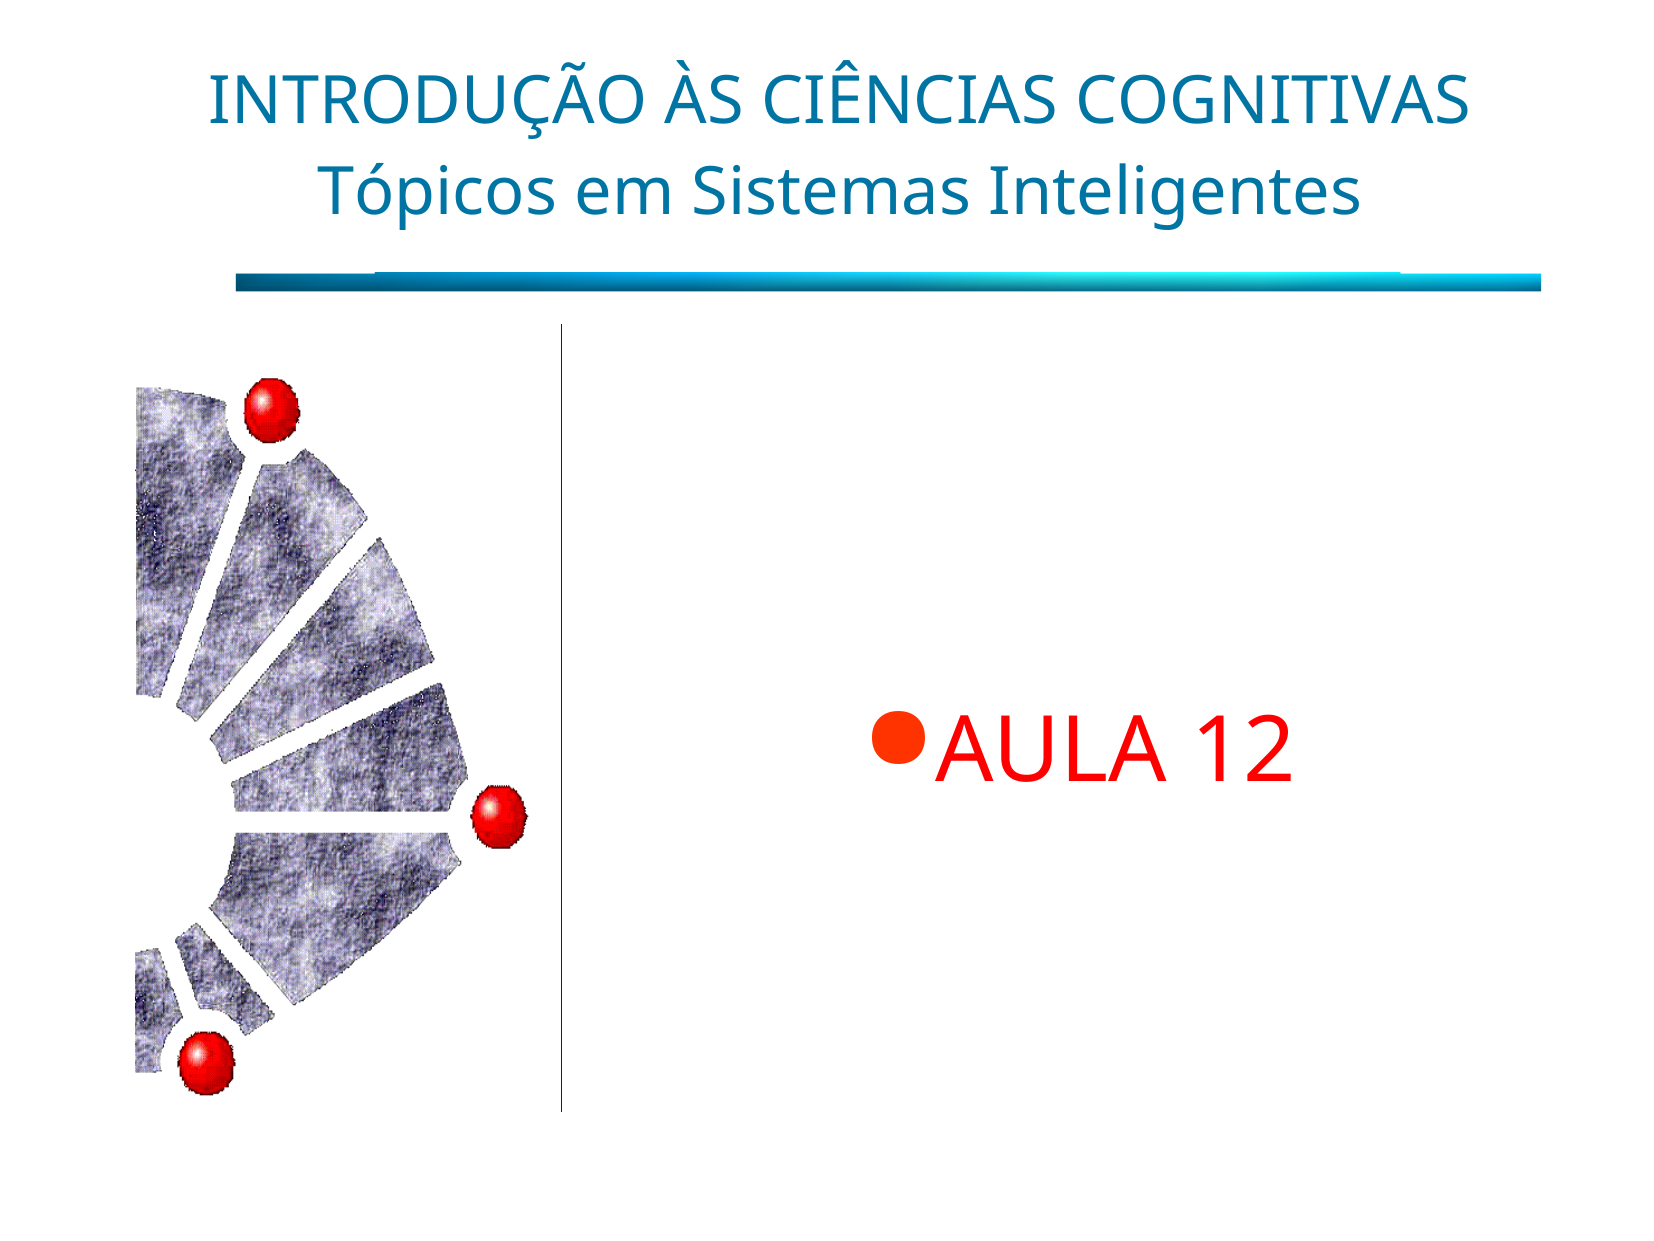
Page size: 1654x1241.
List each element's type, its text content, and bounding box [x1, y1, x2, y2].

picture [125, 272, 1654, 295]
title INTRODUÇÃO ÀS CIÊNCIAS COGNITIVAS Tópicos em Sistemas Inteligentes [61, 35, 1620, 250]
chart [135, 324, 562, 1112]
subtitle AULA 12 [553, 309, 1534, 1182]
